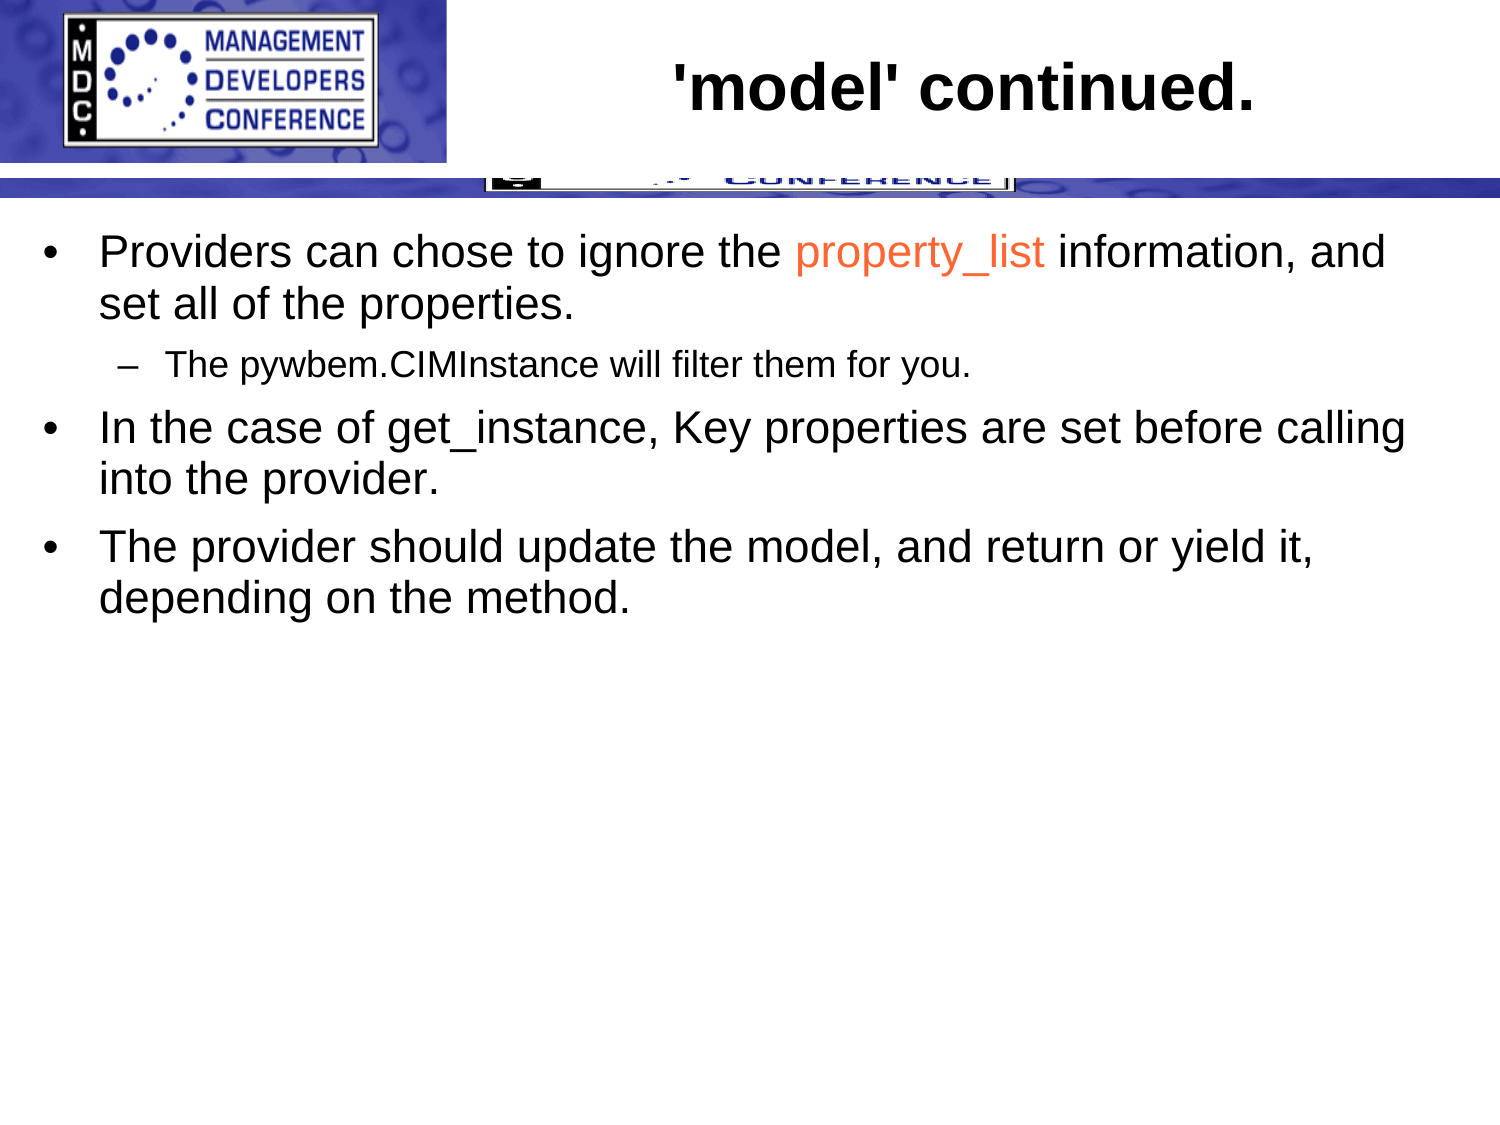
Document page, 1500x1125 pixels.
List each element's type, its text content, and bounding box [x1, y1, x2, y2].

title 'model' continued. [447, 0, 1500, 176]
picture [0, 0, 447, 163]
picture [0, 178, 1500, 198]
list Providers can chose to ignore the property_list information, and set all of the properties. The pywbem.CIMInstance will filter them for you. In the case of get_instance, Key properties are set before calling into the provider. The provider should update the model, and return or yield it, depending on the method. [42, 226, 1433, 1067]
